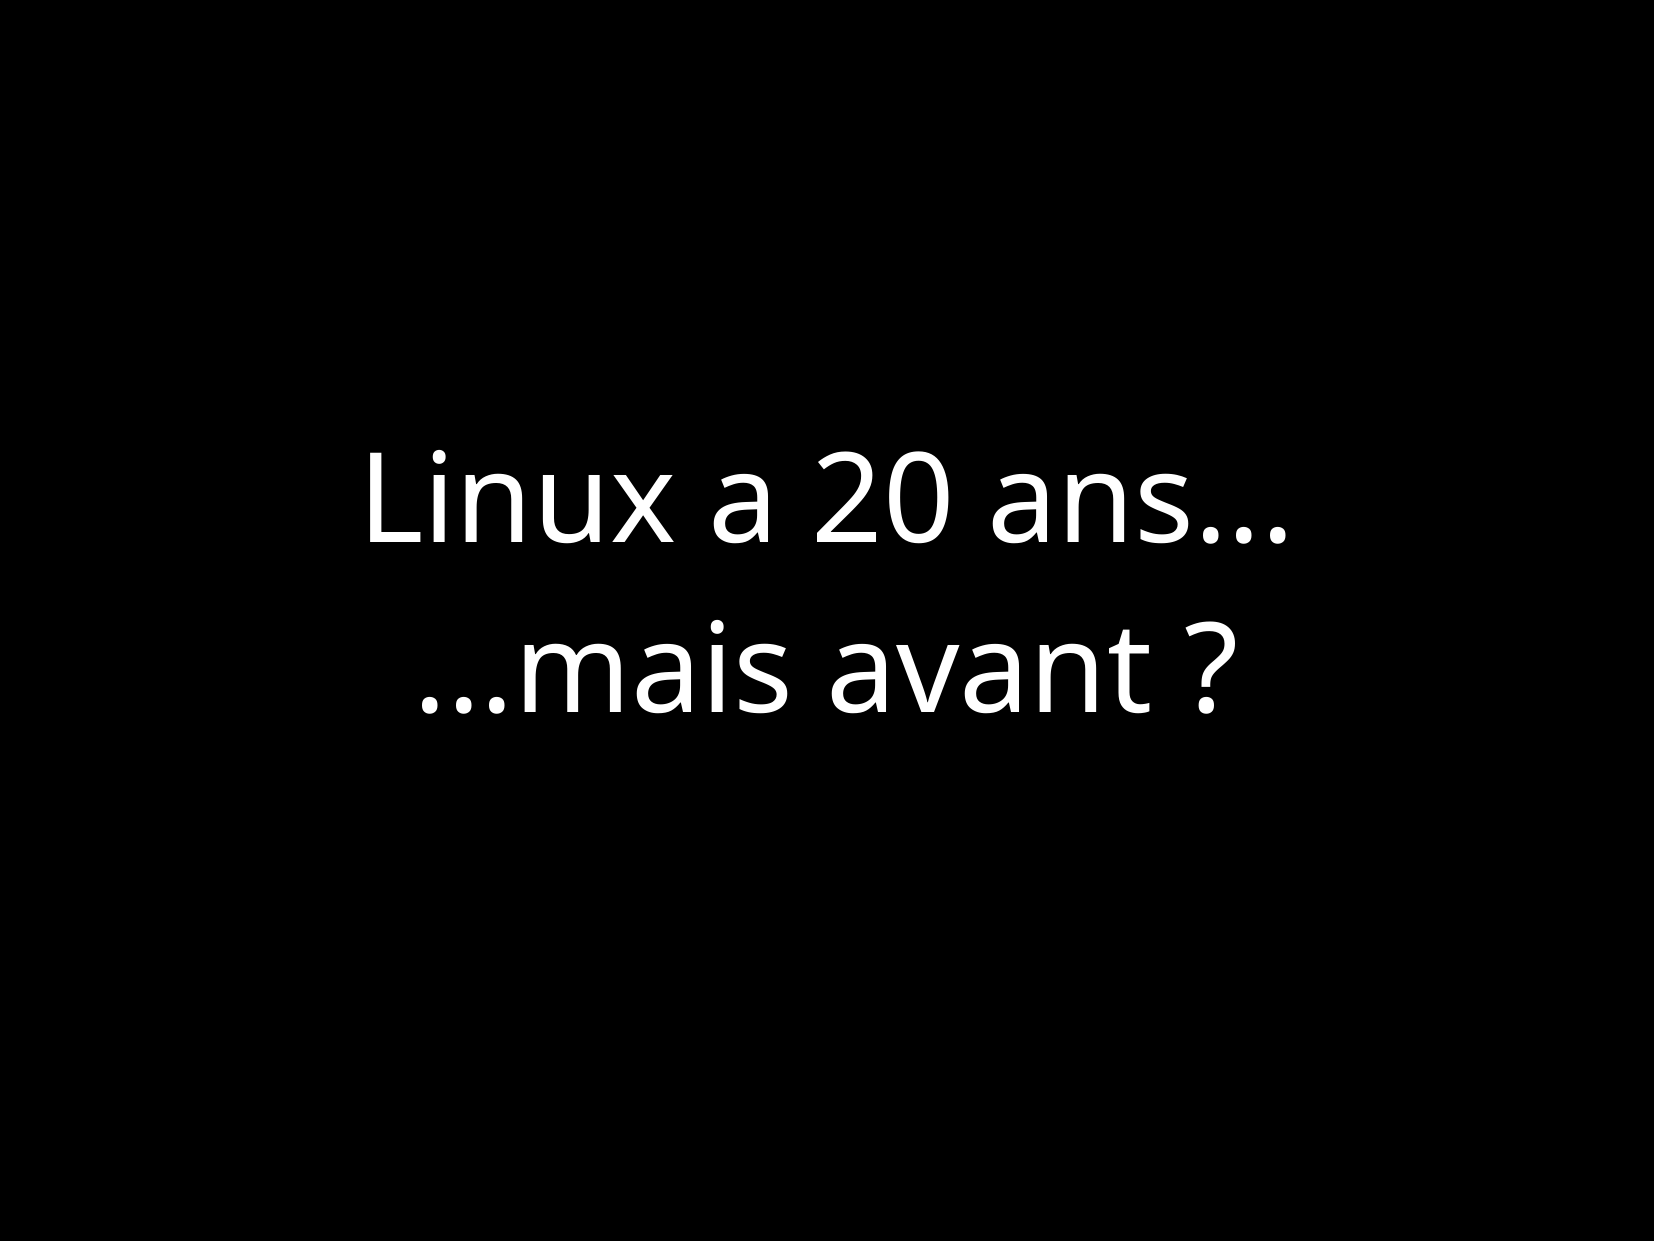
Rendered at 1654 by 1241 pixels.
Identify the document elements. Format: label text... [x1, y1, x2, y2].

subtitle Linux a 20 ans... ...mais avant ? [82, 49, 1571, 1109]
